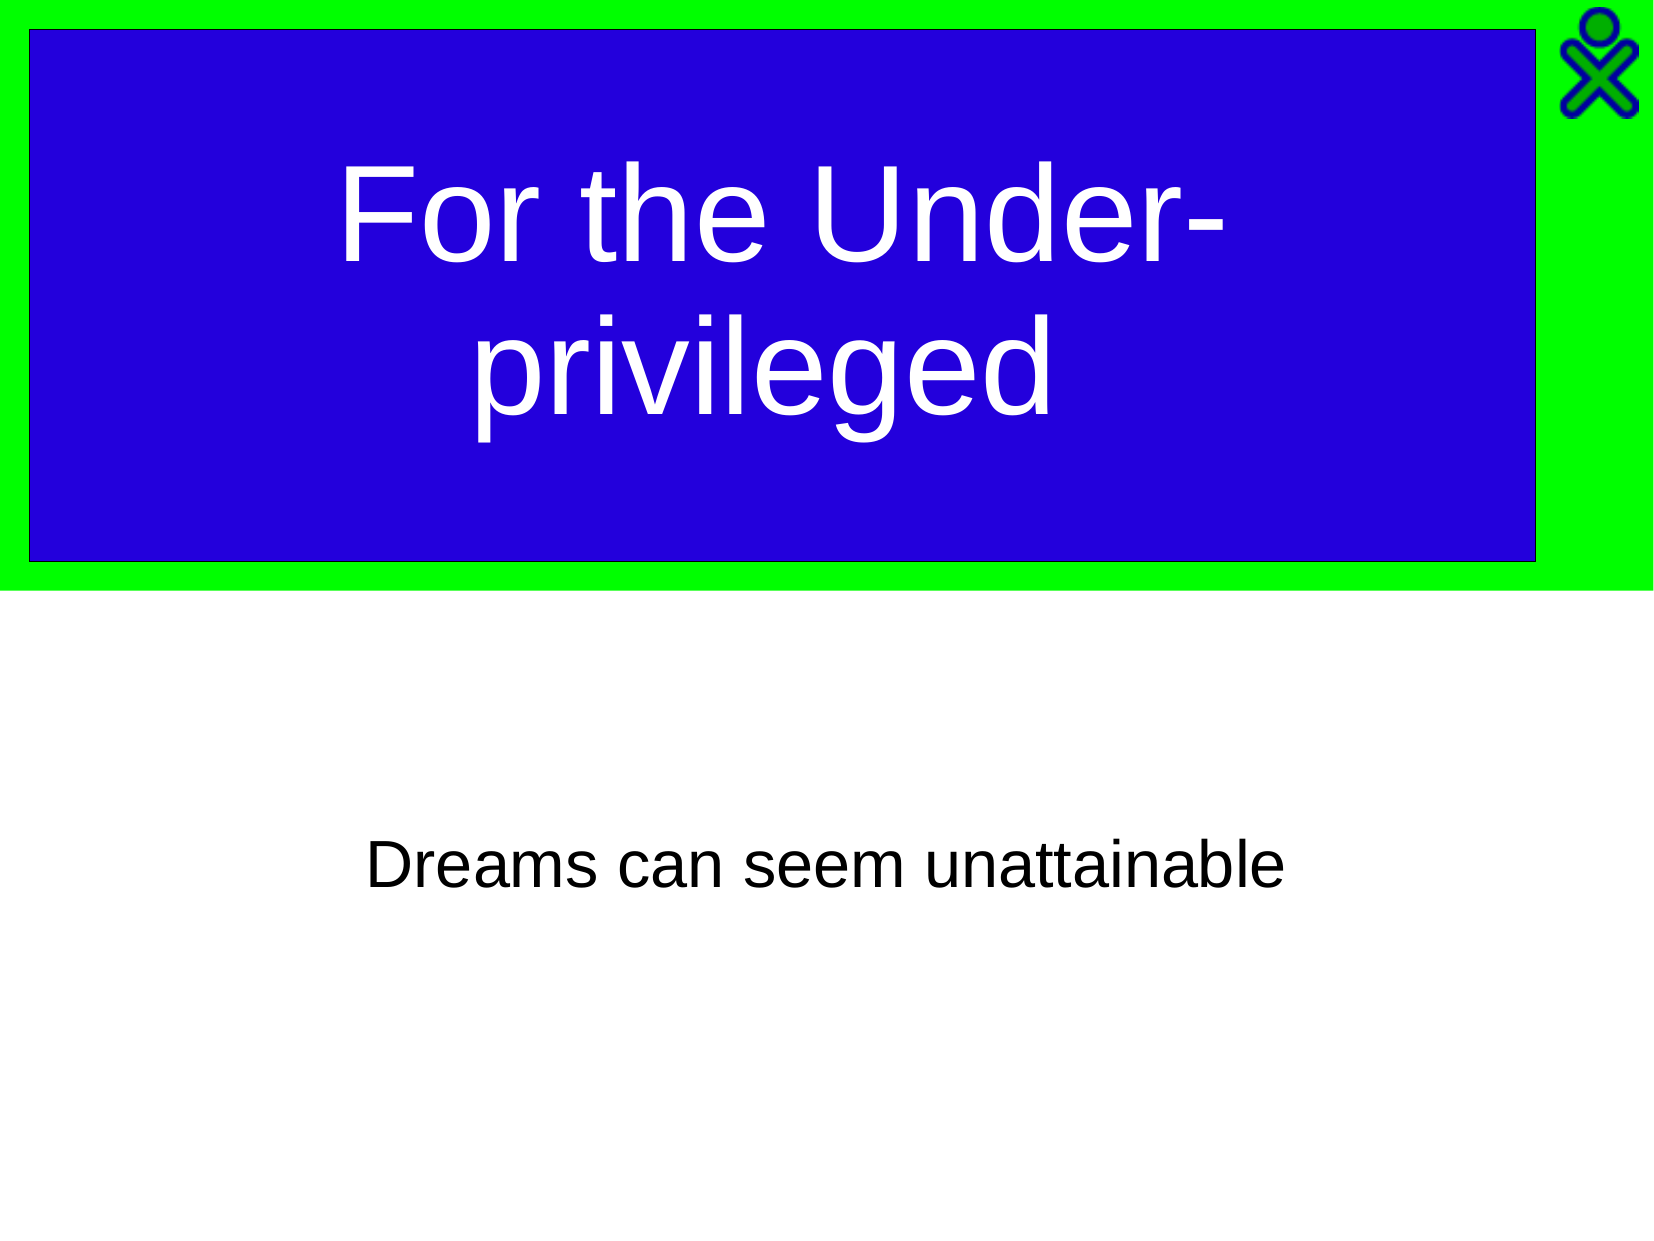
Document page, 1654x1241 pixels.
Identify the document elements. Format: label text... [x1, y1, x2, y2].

picture [1559, 7, 1639, 119]
title For the Under-privileged [59, 56, 1506, 525]
subtitle Dreams can seem unattainable [82, 627, 1571, 1102]
